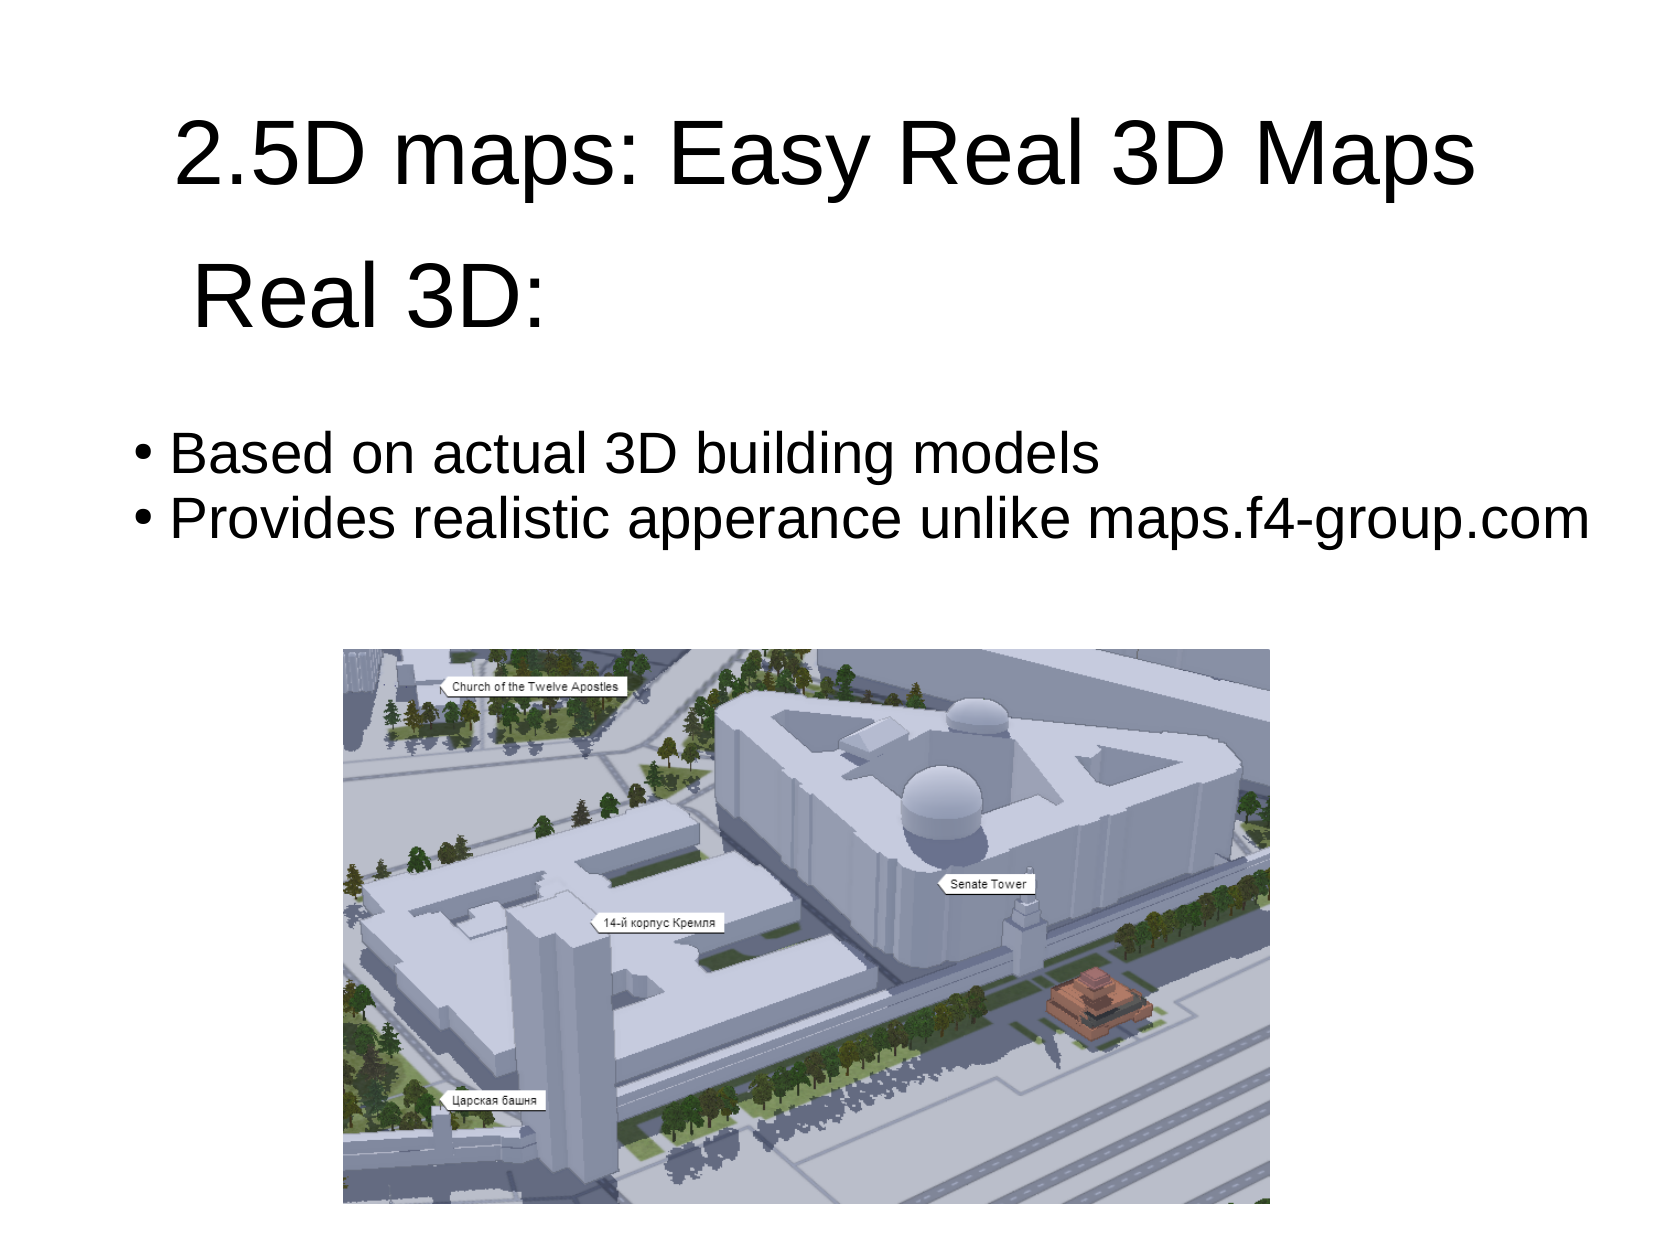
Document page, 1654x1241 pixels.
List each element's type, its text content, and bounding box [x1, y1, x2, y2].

picture [343, 649, 1270, 1204]
text_box Real 3D: [177, 236, 591, 355]
title 2.5D maps: Easy Real 3D Maps [82, 49, 1571, 257]
text_box Based on actual 3D building models Provides realistic apperance unlike maps.f4-group.com [118, 413, 1654, 558]
